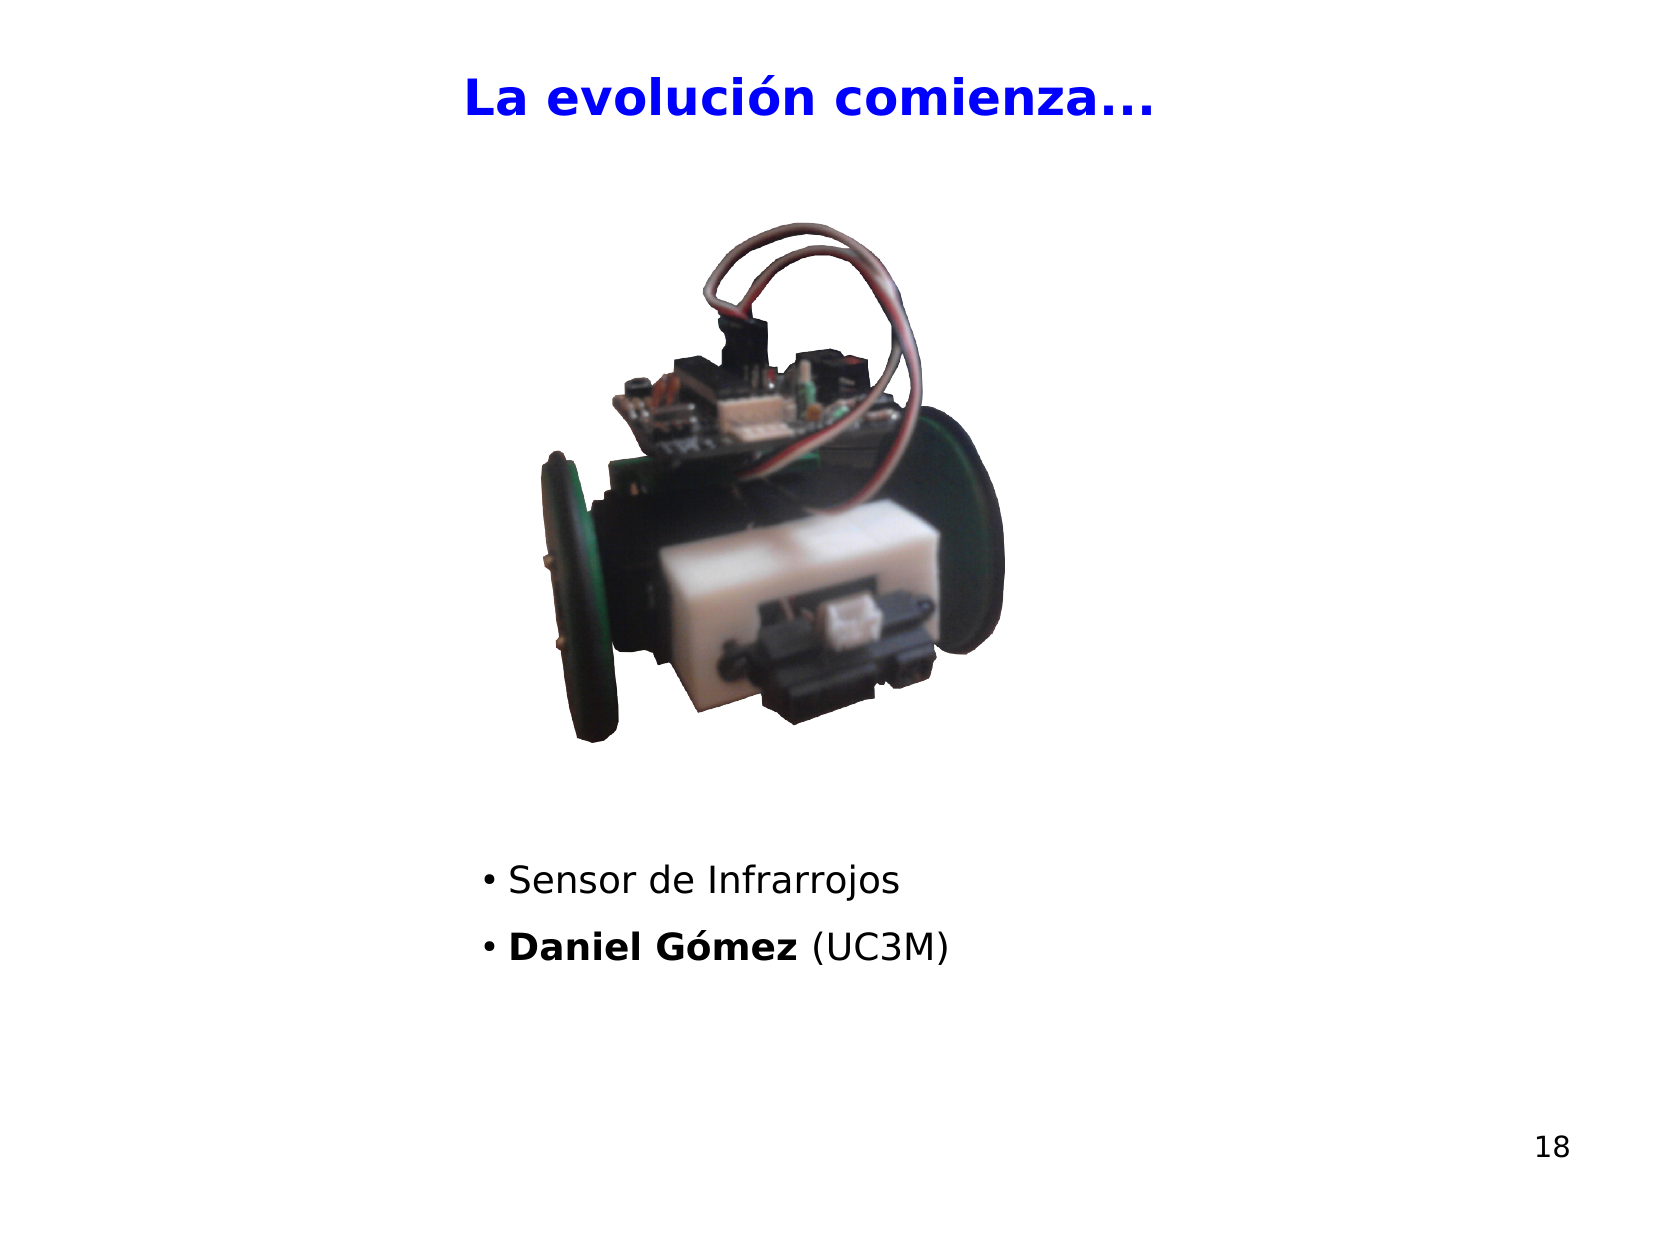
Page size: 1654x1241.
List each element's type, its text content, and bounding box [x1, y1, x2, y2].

text_box La evolución comienza... [449, 61, 1173, 135]
text_box Sensor de Infrarrojos Daniel Gómez (UC3M) [468, 851, 1310, 982]
picture [512, 212, 1019, 759]
